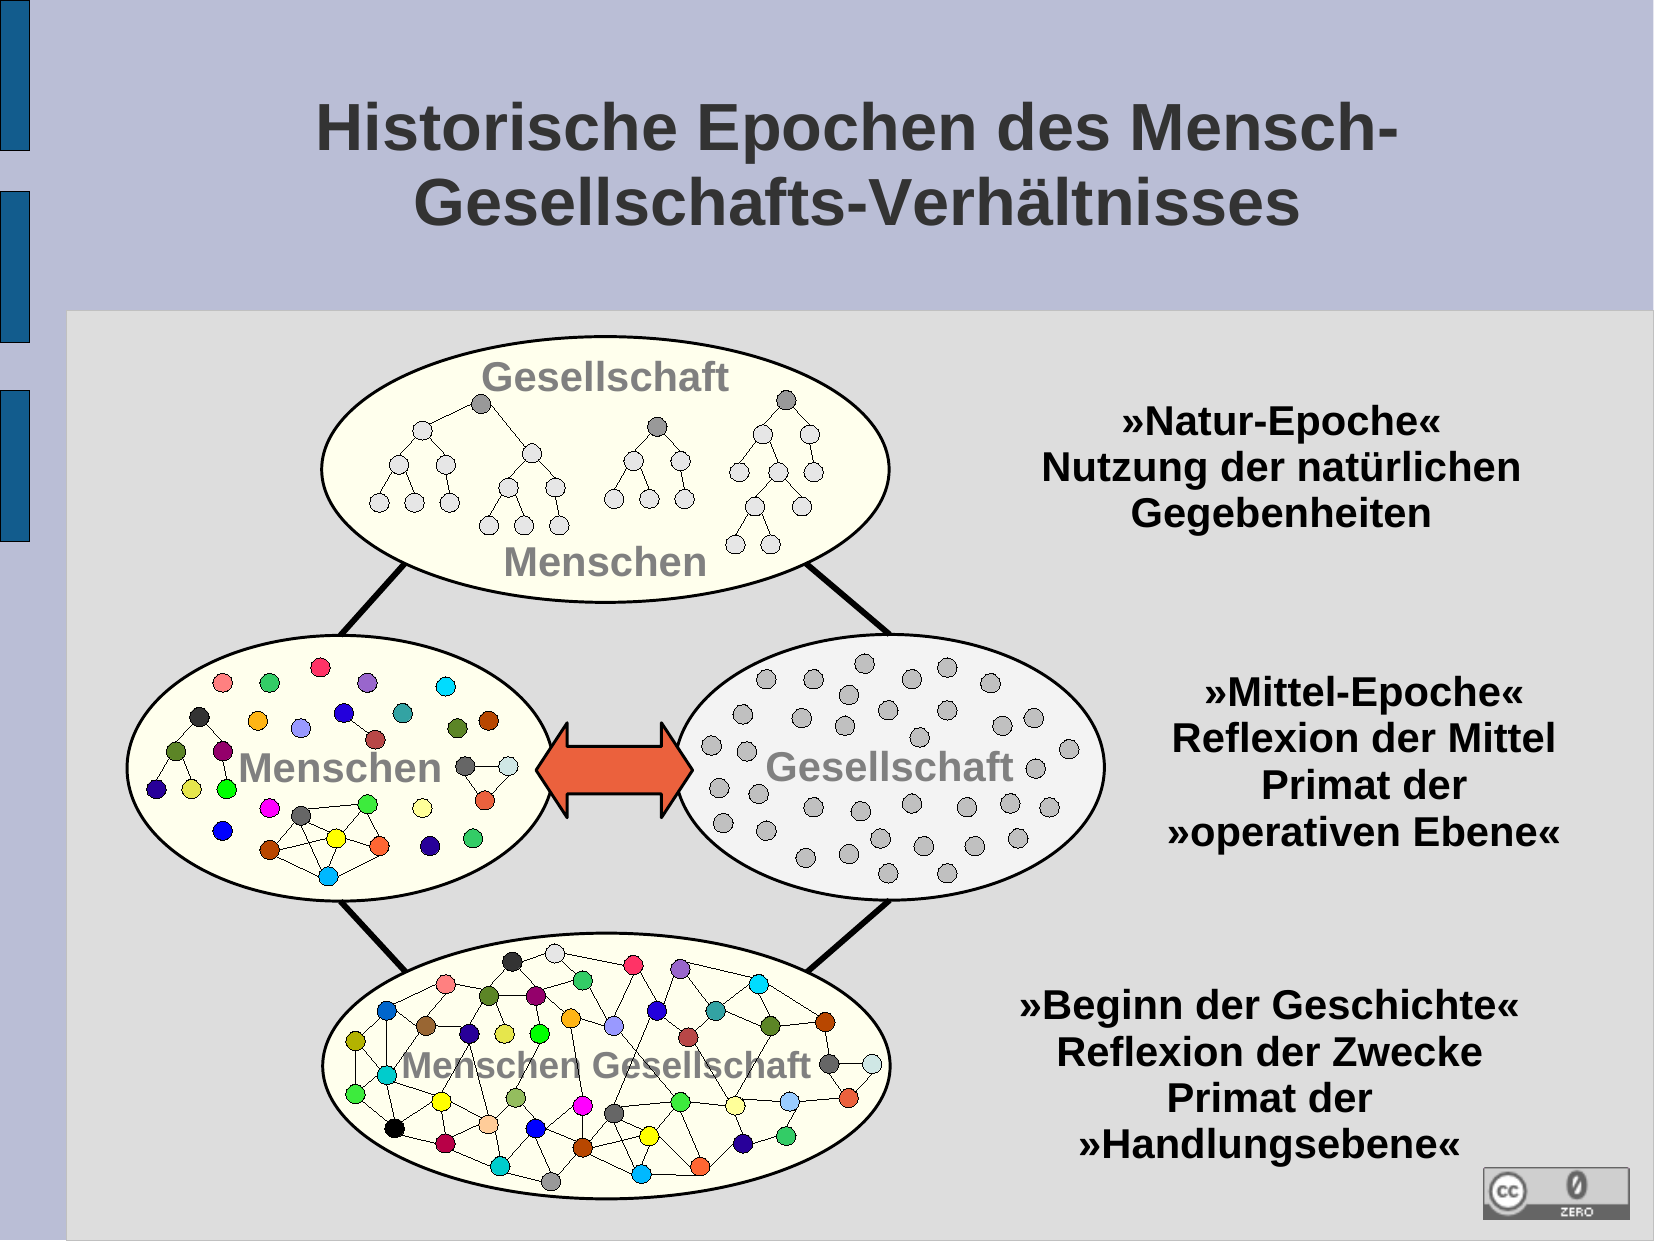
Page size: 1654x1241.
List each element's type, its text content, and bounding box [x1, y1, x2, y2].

text_box [357, 673, 378, 693]
text_box [1059, 739, 1080, 759]
text_box [369, 493, 390, 513]
text_box [541, 1172, 561, 1191]
text_box [310, 657, 331, 677]
text_box [709, 778, 730, 798]
text_box [878, 700, 899, 720]
text_box [732, 704, 753, 725]
text_box [674, 489, 695, 509]
text_box [1025, 758, 1046, 779]
text_box [623, 955, 644, 975]
text_box [902, 669, 922, 689]
text_box [146, 779, 167, 799]
text_box [189, 707, 210, 727]
text_box [357, 794, 378, 814]
text_box [1000, 793, 1021, 814]
text_box [365, 730, 386, 750]
text_box [623, 451, 644, 471]
text_box [212, 673, 233, 693]
text_box [431, 1092, 452, 1112]
text_box [604, 1103, 624, 1123]
text_box [760, 534, 781, 554]
text_box [213, 741, 233, 761]
text_box [545, 943, 565, 964]
text_box [259, 840, 280, 860]
text_box »Natur-Epoche« Nutzung der natürlichen Gegebenheiten [986, 389, 1577, 546]
text_box Gesellschaft Menschen [321, 336, 890, 603]
text_box [435, 676, 456, 697]
text_box [181, 779, 202, 799]
text_box [505, 1088, 526, 1108]
text_box [435, 1133, 456, 1153]
text_box [631, 1164, 652, 1184]
text_box [639, 489, 660, 509]
text_box [479, 986, 499, 1006]
text_box [854, 653, 875, 674]
text_box [776, 1126, 797, 1146]
picture [1483, 1167, 1630, 1220]
text_box [545, 478, 566, 497]
text_box Menschen Gesellschaft [322, 933, 891, 1199]
text_box [259, 673, 280, 693]
text_box [909, 727, 930, 748]
text_box [690, 1157, 710, 1176]
text_box [729, 462, 750, 482]
text_box [670, 959, 691, 979]
text_box [937, 657, 958, 678]
text_box [839, 844, 859, 864]
text_box [725, 535, 746, 554]
text_box [291, 718, 311, 738]
text_box [475, 790, 495, 810]
text_box [490, 1156, 511, 1176]
text_box [803, 669, 824, 689]
text_box [392, 703, 413, 723]
text_box [815, 1012, 836, 1032]
text_box [471, 394, 491, 414]
text_box [937, 700, 958, 721]
text_box [334, 703, 354, 723]
text_box [902, 793, 922, 814]
text_box [803, 797, 824, 817]
text_box [776, 390, 797, 410]
text_box [753, 424, 773, 444]
text_box Gesellschaft [677, 634, 1098, 901]
text_box [436, 455, 456, 475]
text_box [259, 798, 280, 818]
text_box [795, 848, 816, 868]
text_box [639, 1126, 660, 1146]
text_box [212, 821, 233, 841]
text_box [1008, 828, 1029, 849]
text_box [326, 828, 346, 848]
text_box [725, 1096, 746, 1116]
text_box [604, 489, 624, 509]
text_box [526, 986, 546, 1006]
text_box [420, 836, 440, 856]
text_box [839, 685, 859, 705]
text_box [756, 820, 777, 841]
text_box [792, 496, 812, 516]
text_box [478, 1115, 499, 1134]
text_box [647, 1001, 667, 1021]
text_box [964, 836, 985, 856]
text_box [737, 741, 757, 762]
text_box »Beginn der Geschichte« Reflexion der Zwecke Primat der »Handlungsebene« [944, 974, 1595, 1178]
text_box [498, 478, 519, 498]
text_box [913, 836, 934, 856]
text_box [604, 1016, 624, 1036]
text_box [498, 756, 519, 776]
text_box [748, 974, 769, 994]
text_box [166, 741, 186, 761]
text_box [345, 1084, 366, 1104]
text_box [439, 493, 460, 513]
text_box [291, 806, 311, 826]
text_box [760, 1016, 781, 1036]
text_box [835, 715, 855, 736]
text_box [800, 424, 820, 444]
text_box [937, 863, 958, 883]
text_box [756, 669, 777, 689]
text_box [248, 711, 268, 731]
text_box [412, 421, 433, 441]
text_box [803, 462, 824, 482]
text_box [862, 1054, 882, 1074]
text_box [514, 515, 534, 535]
text_box [377, 1065, 397, 1085]
text_box [780, 1091, 800, 1112]
text_box [819, 1054, 840, 1074]
text_box Menschen [127, 635, 551, 902]
text_box [713, 813, 734, 833]
text_box [838, 1088, 859, 1108]
text_box [455, 756, 476, 776]
text_box [1023, 708, 1044, 728]
text_box [536, 722, 693, 818]
text_box [678, 1027, 699, 1047]
text_box [745, 496, 765, 516]
text_box [389, 455, 409, 475]
text_box [573, 970, 593, 991]
text_box [502, 952, 523, 972]
text_box [670, 451, 691, 471]
text_box [957, 797, 977, 817]
text_box [494, 1024, 515, 1044]
text_box [573, 1096, 593, 1116]
text_box [980, 673, 1001, 693]
text_box [479, 516, 499, 535]
text_box [992, 716, 1013, 736]
text_box [870, 828, 891, 849]
text_box [701, 735, 722, 756]
text_box [447, 718, 468, 738]
text_box [768, 462, 789, 482]
text_box [850, 801, 871, 821]
text_box [549, 515, 570, 535]
text_box [416, 1016, 436, 1036]
text_box [878, 863, 899, 884]
text_box [463, 828, 483, 848]
text_box [318, 866, 339, 886]
text_box [384, 1118, 405, 1138]
text_box [670, 1092, 691, 1112]
text_box [561, 1008, 581, 1028]
text_box [377, 1001, 397, 1021]
text_box [478, 711, 499, 731]
text_box [572, 1138, 593, 1158]
text_box [733, 1134, 753, 1154]
text_box [522, 443, 542, 463]
text_box [435, 974, 456, 994]
text_box [525, 1118, 546, 1138]
text_box [369, 836, 390, 856]
text_box [459, 1024, 480, 1044]
text_box [404, 493, 425, 513]
text_box [529, 1024, 550, 1044]
text_box [1039, 797, 1060, 818]
title Historische Epochen des Mensch-Gesellschafts-Verhältnisses [121, 61, 1595, 269]
text_box [705, 1001, 726, 1021]
text_box [412, 798, 433, 818]
text_box [216, 779, 237, 799]
text_box [791, 708, 812, 728]
text_box »Mittel-Epoche« Reflexion der Mittel Primat der »operativen Ebene« [1098, 661, 1630, 865]
text_box [647, 417, 668, 437]
text_box [748, 784, 769, 804]
text_box [345, 1031, 366, 1051]
